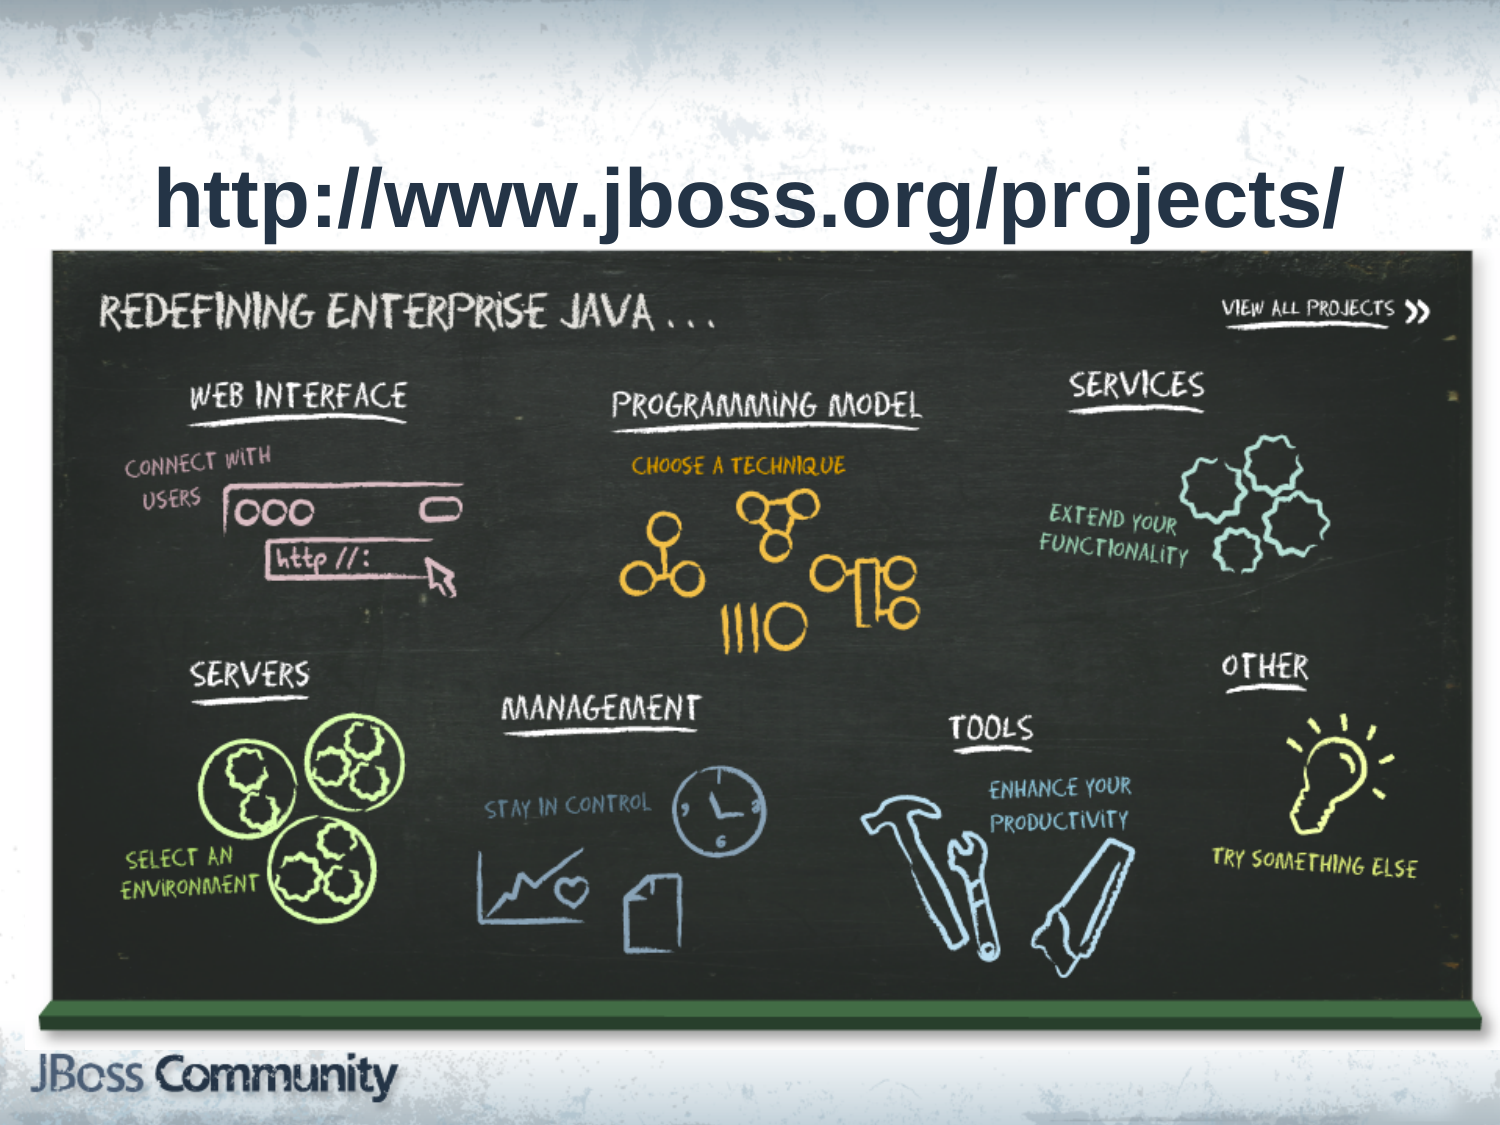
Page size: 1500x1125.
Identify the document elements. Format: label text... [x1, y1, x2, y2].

title http://www.jboss.org/projects/ [112, 68, 1388, 248]
picture [0, 0, 1500, 1125]
